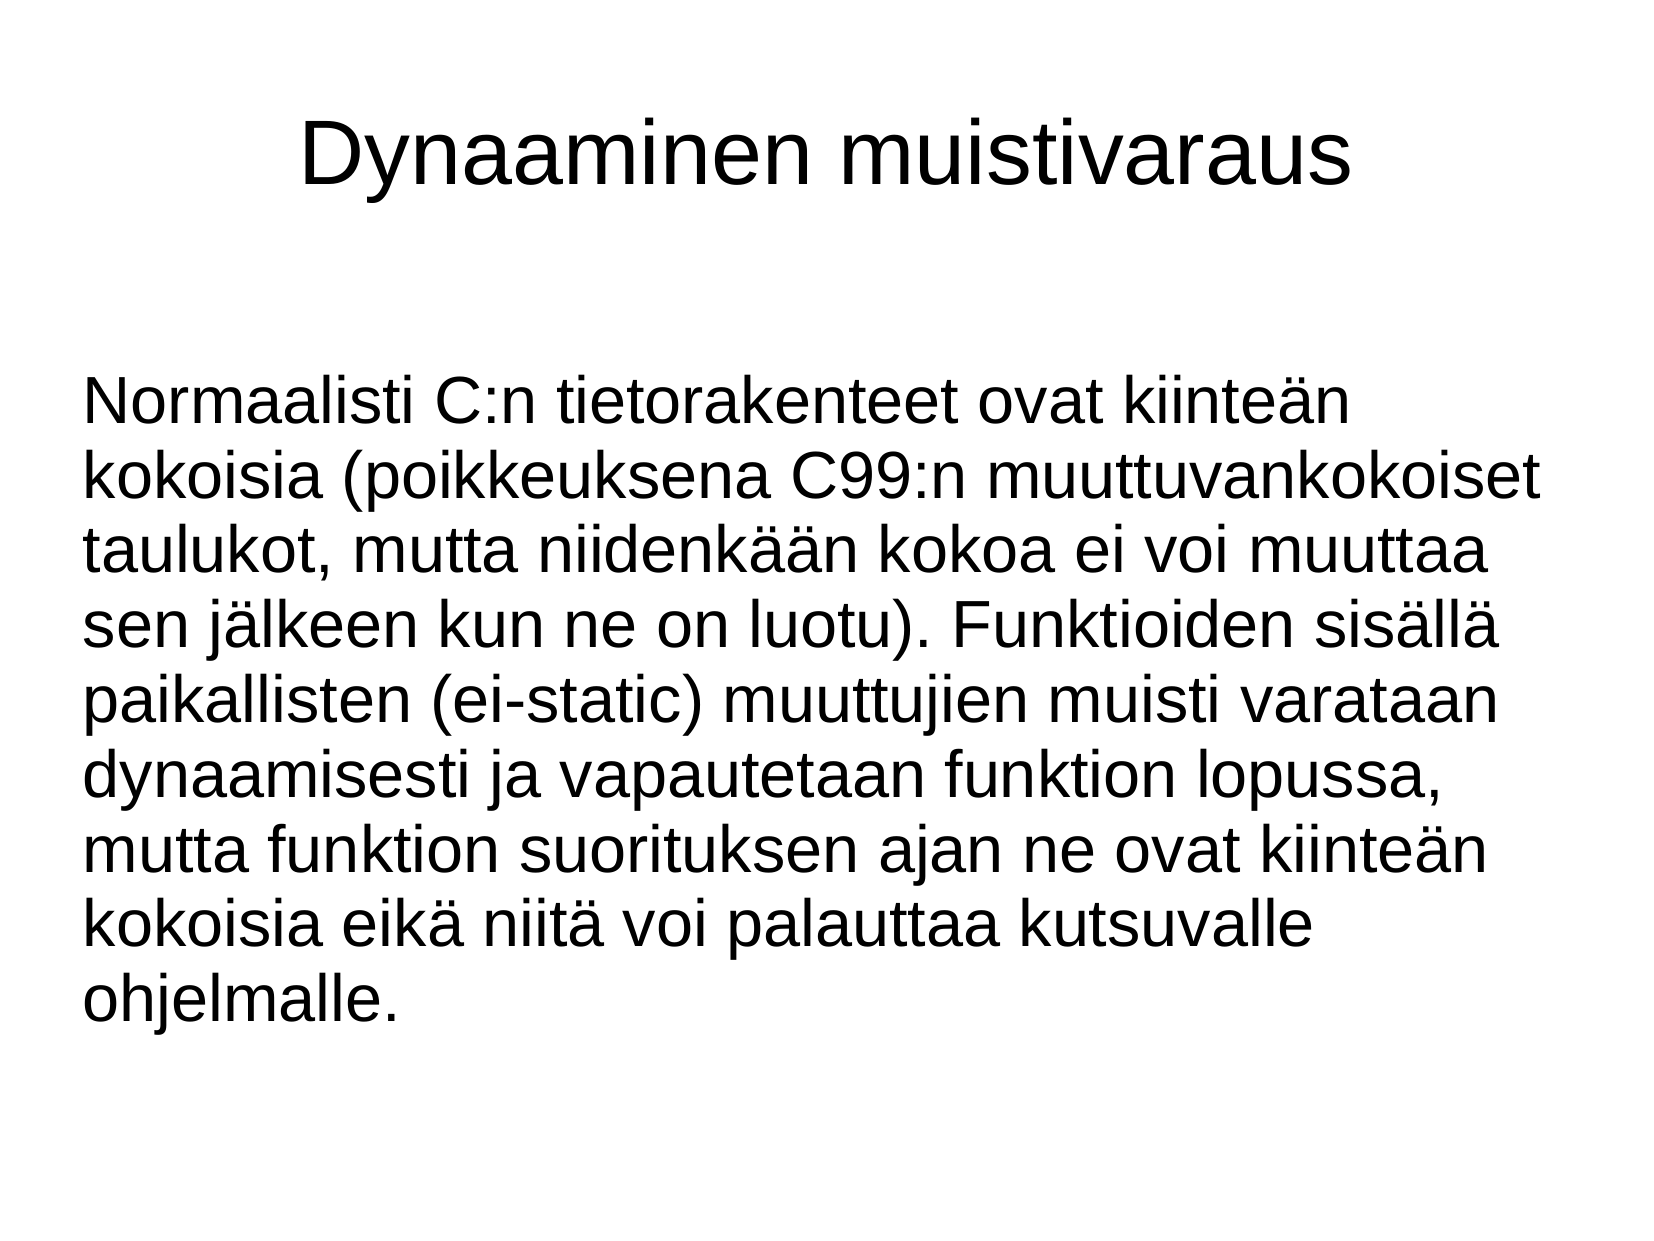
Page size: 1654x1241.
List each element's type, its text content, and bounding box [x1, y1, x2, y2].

title Dynaaminen muistivaraus [82, 56, 1571, 250]
subtitle Normaalisti C:n tietorakenteet ovat kiinteän kokoisia (poikkeuksena C99:n muuttuvankokoiset taulukot, mutta niidenkään kokoa ei voi muuttaa sen jälkeen kun ne on luotu). Funktioiden sisällä paikallisten (ei-static) muuttujien muisti varataan dynaamisesti ja vapautetaan funktion lopussa, mutta funktion suorituksen ajan ne ovat kiinteän kokoisia eikä niitä voi palauttaa kutsuvalle ohjelmalle. [82, 297, 1571, 1102]
